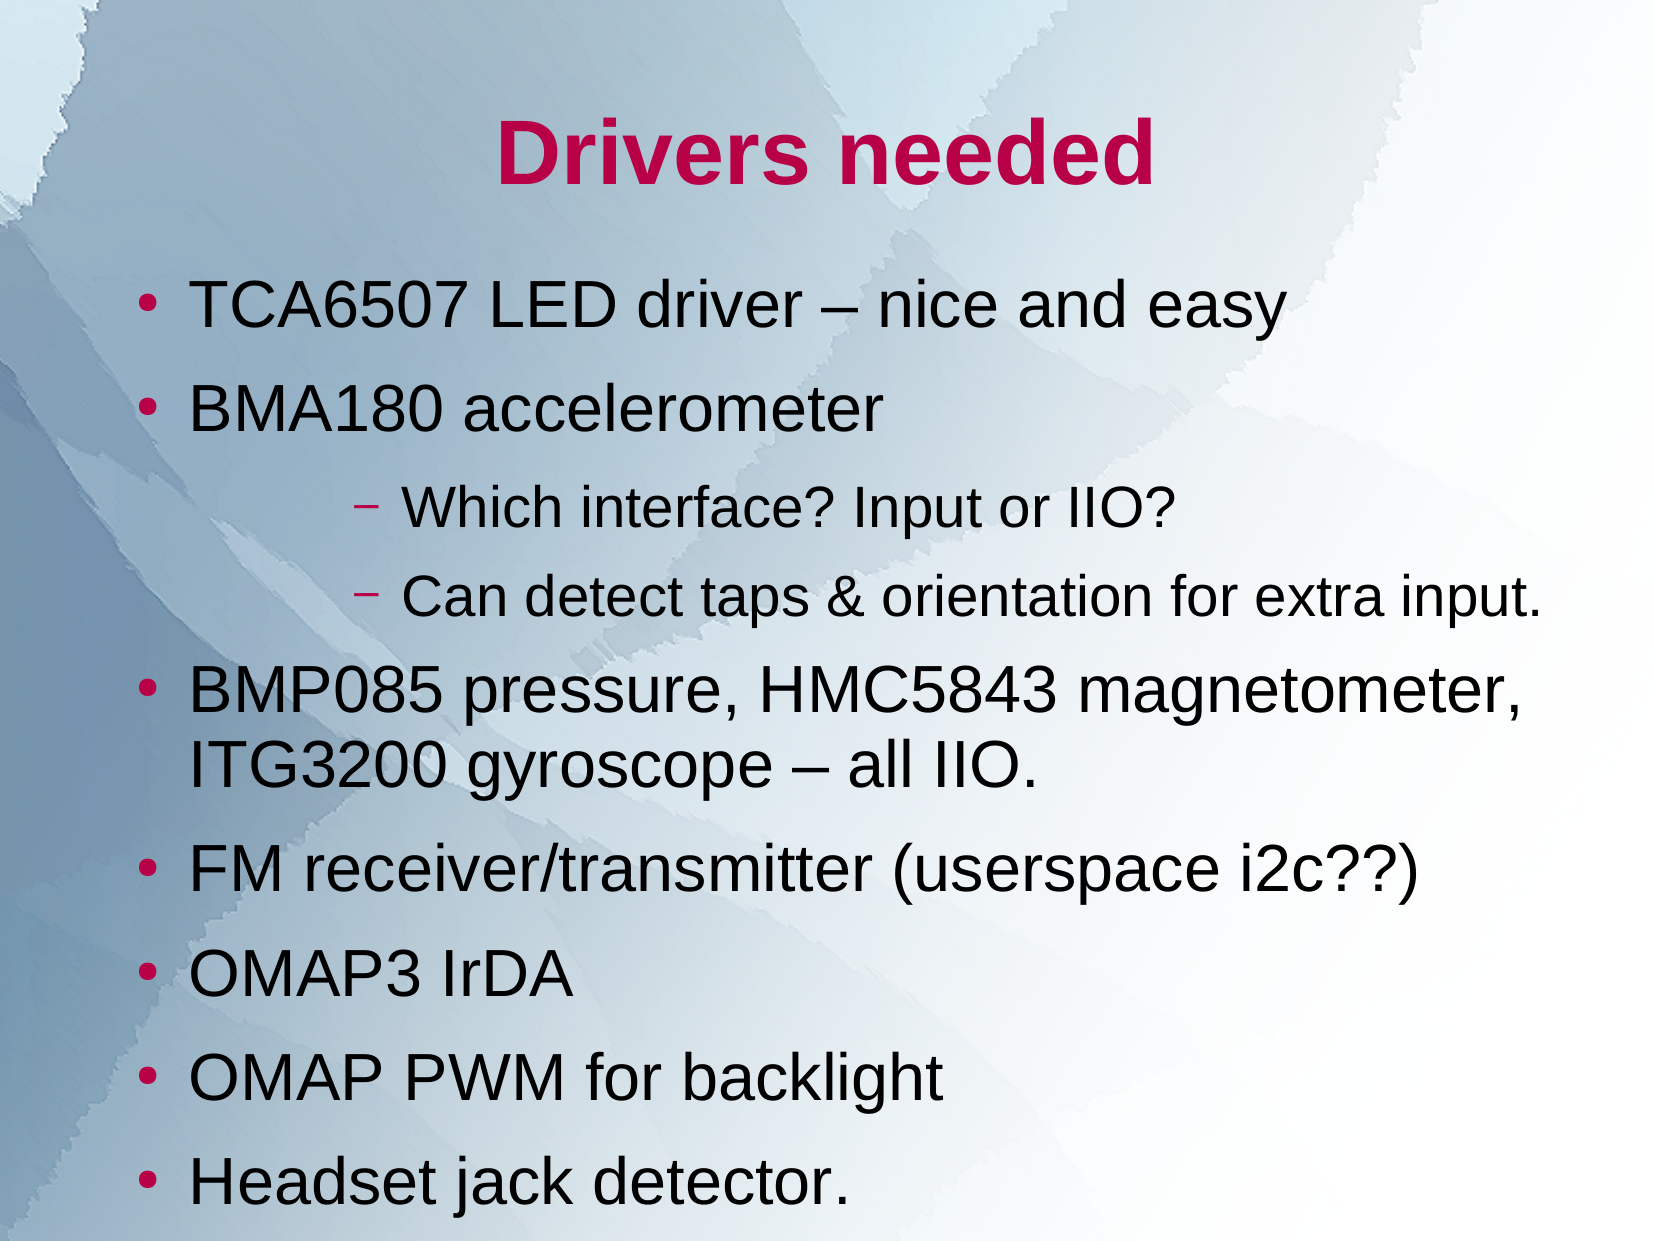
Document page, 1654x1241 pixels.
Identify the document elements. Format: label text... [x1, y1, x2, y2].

picture [0, 0, 1654, 1241]
title Drivers needed [82, 49, 1571, 257]
list TCA6507 LED driver – nice and easy BMA180 accelerometer Which interface? Input or IIO? Can detect taps & orientation for extra input. BMP085 pressure, HMC5843 magnetometer, ITG3200 gyroscope – all IIO. FM receiver/transmitter (userspace i2c??) OMAP3 IrDA OMAP PWM for backlight Headset jack detector. [118, 266, 1571, 1220]
